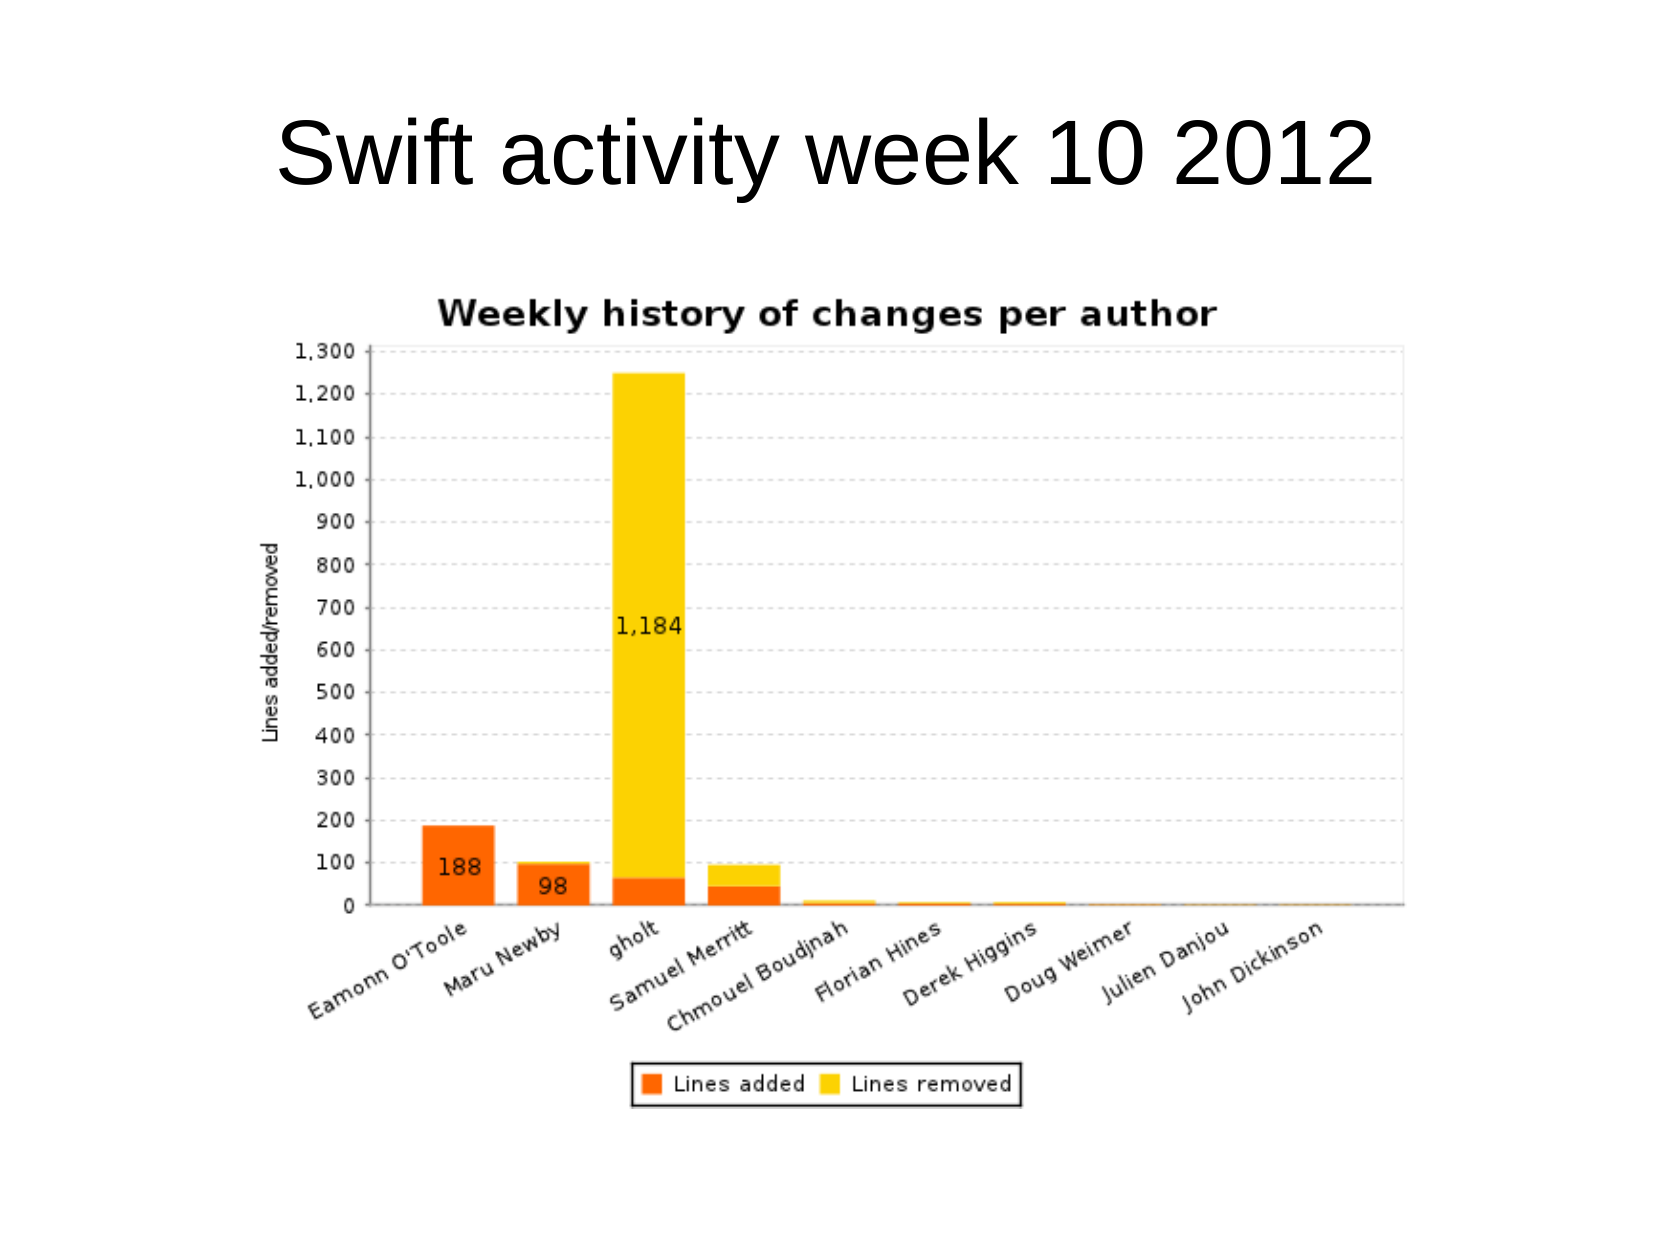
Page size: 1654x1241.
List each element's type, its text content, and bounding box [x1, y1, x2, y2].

title Swift activity week 10 2012 [82, 49, 1571, 257]
picture [230, 290, 1424, 1109]
